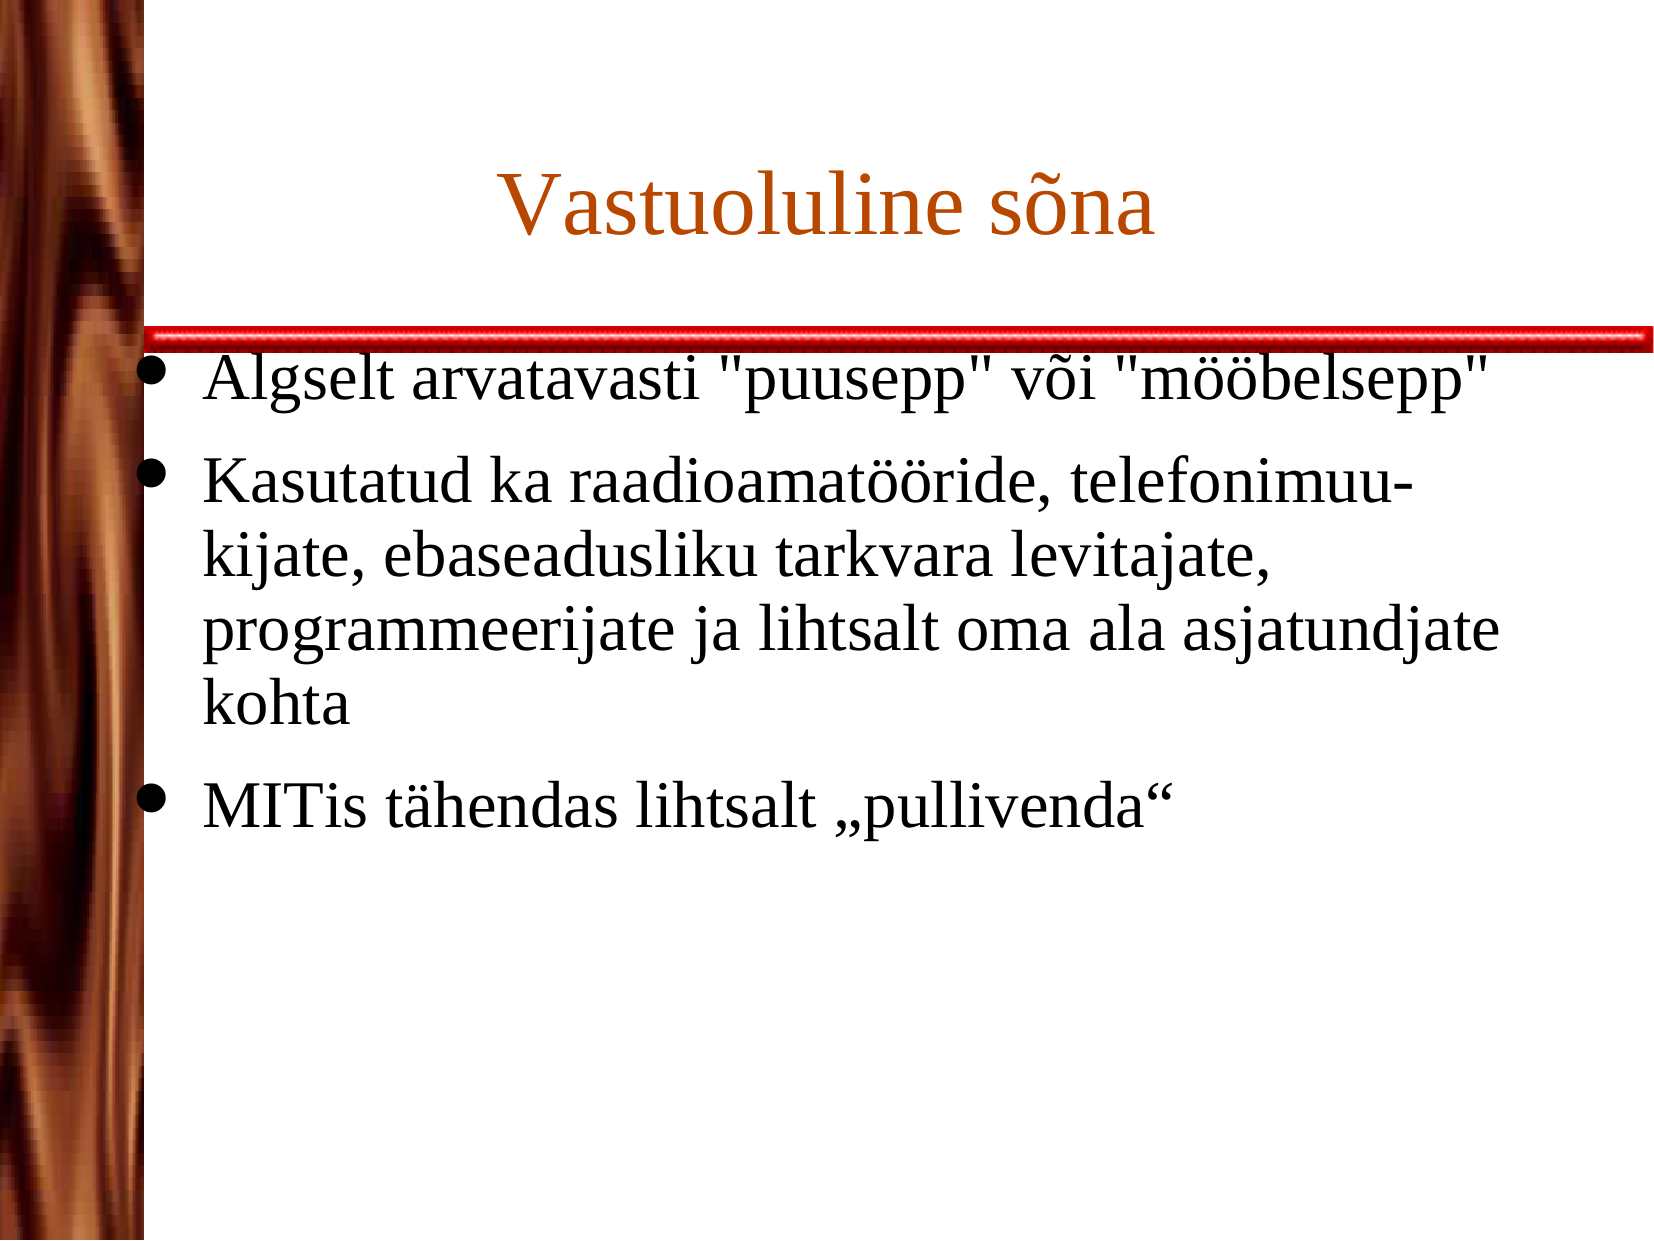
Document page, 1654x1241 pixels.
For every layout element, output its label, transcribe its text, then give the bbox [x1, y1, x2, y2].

picture [0, 0, 1654, 1240]
list Algselt arvatavasti "puusepp" või "mööbelsepp" Kasutatud ka raadioamatööride, telefonimuu-kijate, ebaseadusliku tarkvara levitajate, programmeerijate ja lihtsalt oma ala asjatundjate kohta MITis tähendas lihtsalt „pullivenda“ [121, 344, 1534, 1126]
title Vastuoluline sõna [121, 102, 1534, 310]
